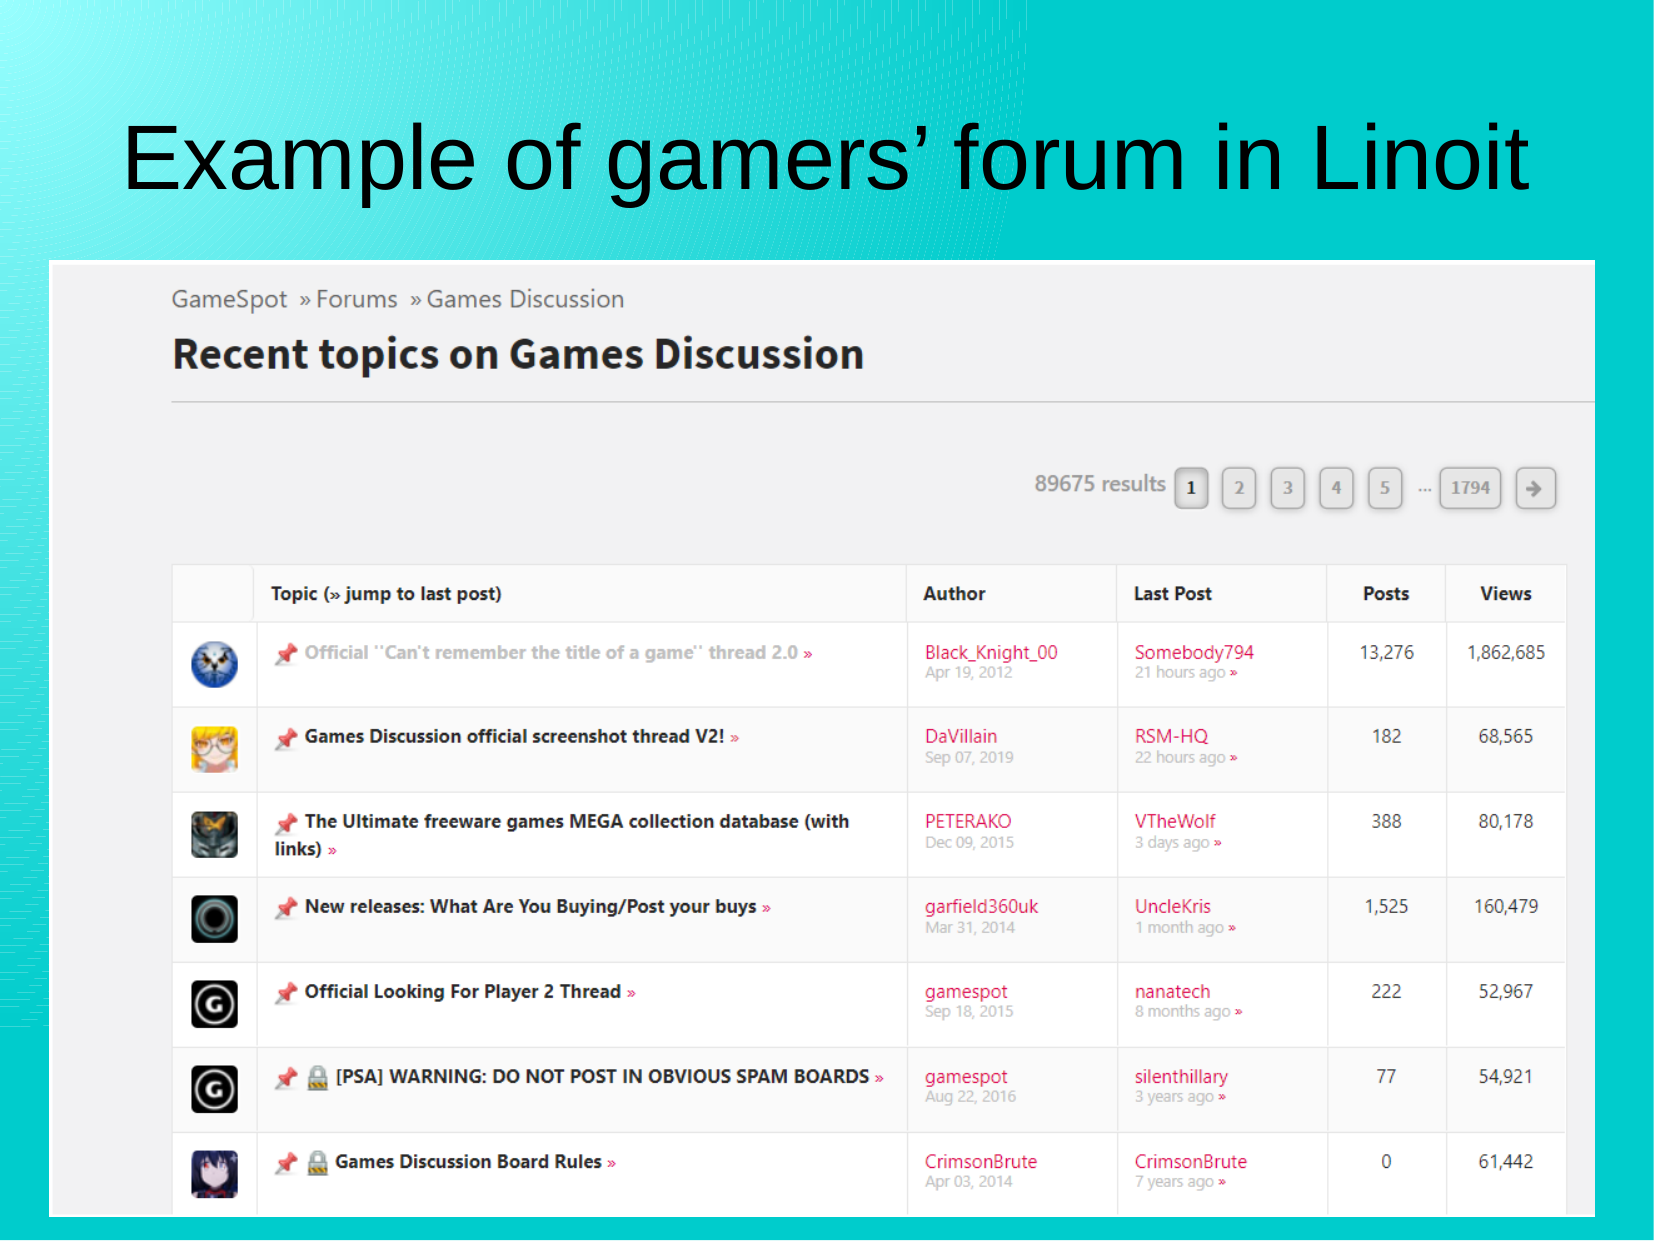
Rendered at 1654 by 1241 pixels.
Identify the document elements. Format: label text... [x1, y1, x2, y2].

picture [49, 260, 1595, 1217]
title Example of gamers’ forum in Linoit [82, 49, 1571, 257]
